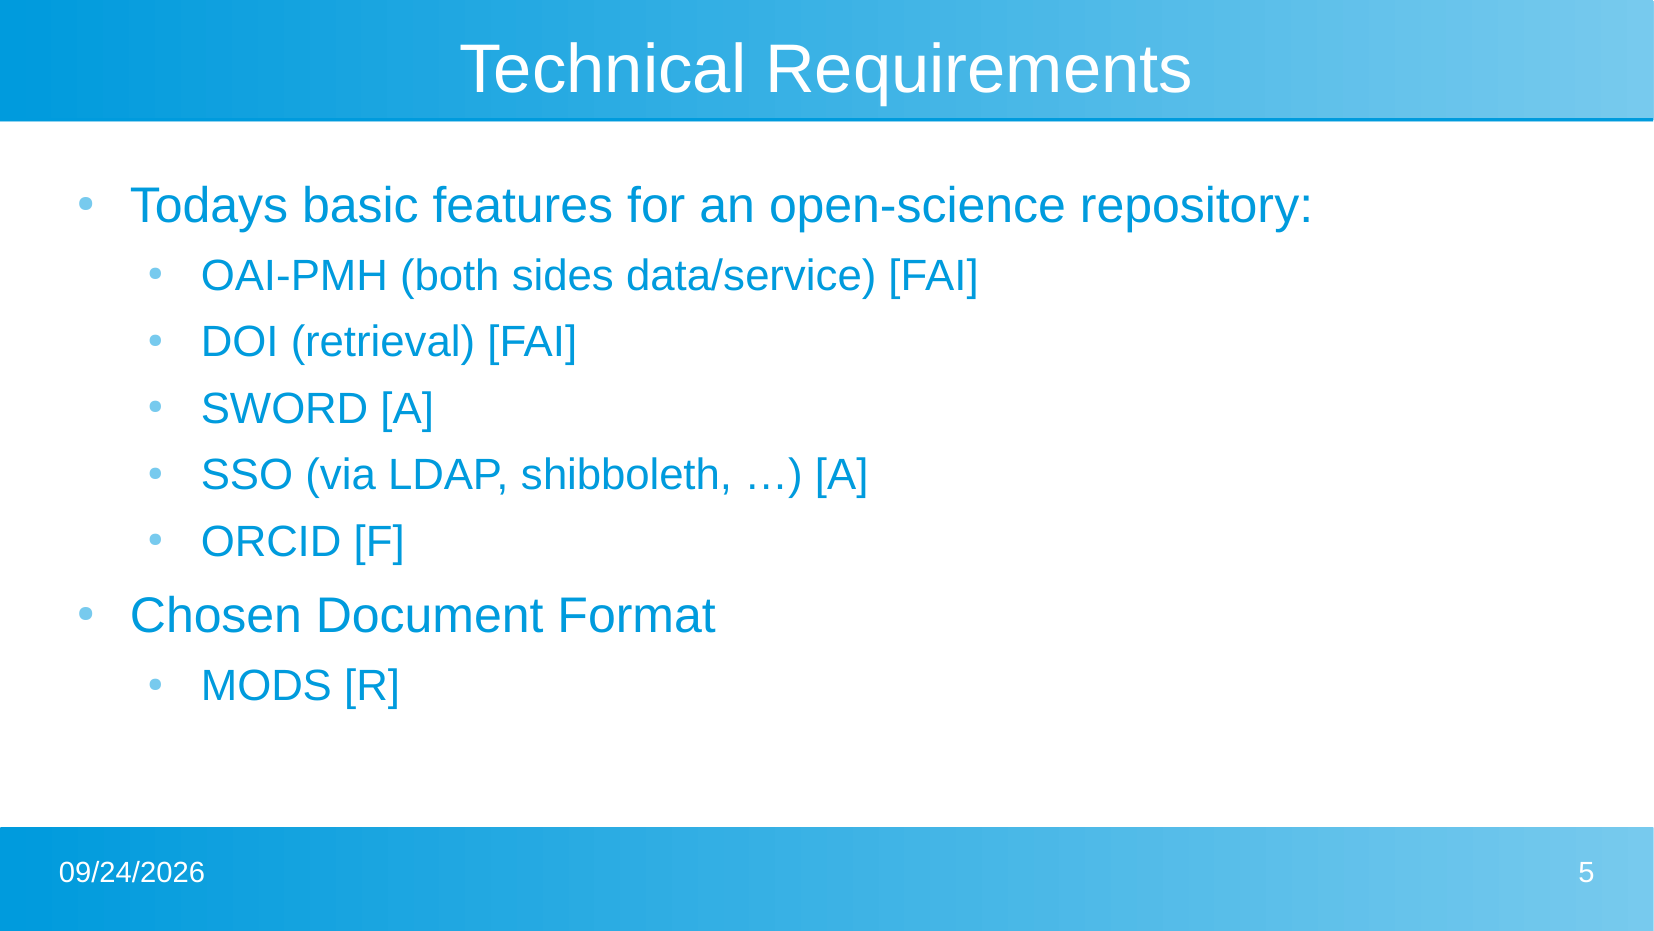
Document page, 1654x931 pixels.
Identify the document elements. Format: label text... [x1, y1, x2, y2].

title Technical Requirements [59, 29, 1595, 108]
list Todays basic features for an open-science repository: OAI-PMH (both sides data/service) [FAI] DOI (retrieval) [FAI] SWORD [A] SSO (via LDAP, shibboleth, …) [A] ORCID [F] Chosen Document Format MODS [R] [59, 177, 1595, 768]
